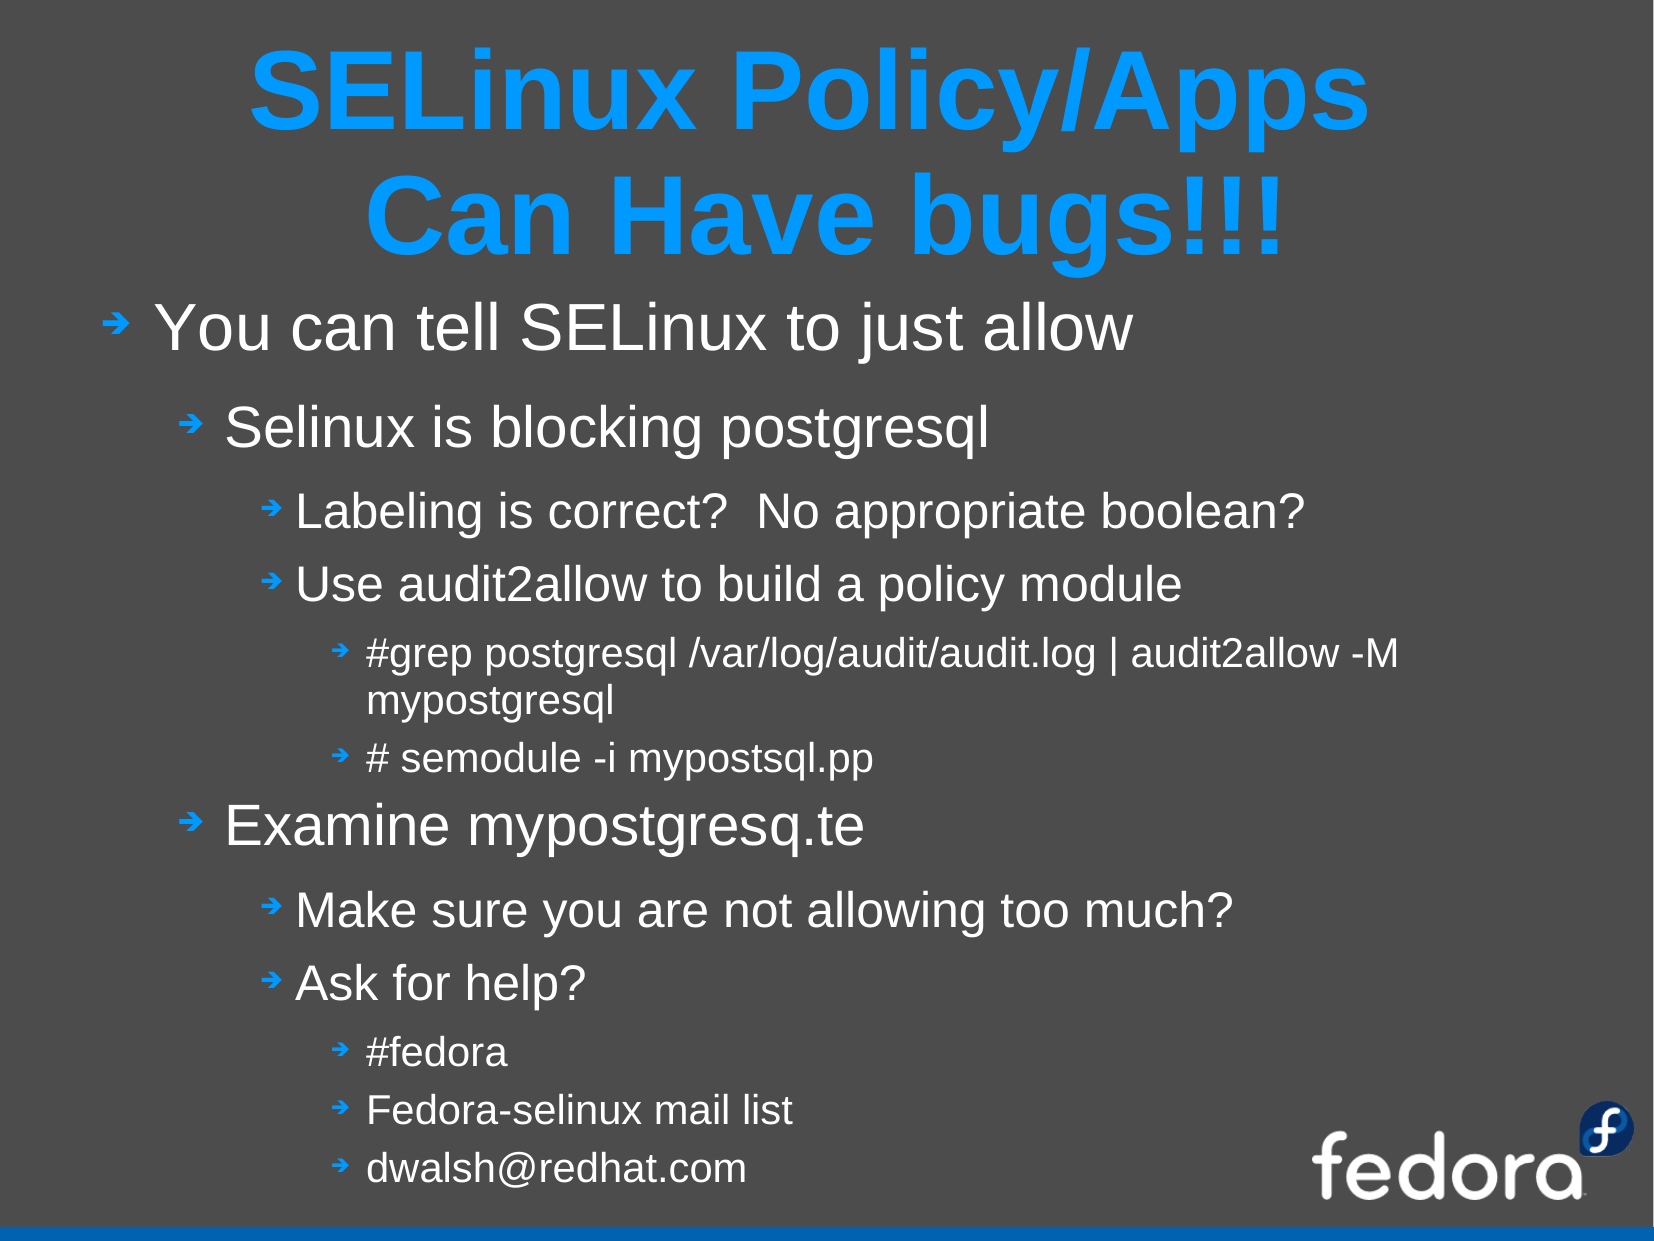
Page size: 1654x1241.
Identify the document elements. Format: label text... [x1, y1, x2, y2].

title SELinux Policy/Apps Can Have bugs!!! [82, 27, 1571, 279]
picture [1312, 1101, 1634, 1200]
list You can tell SELinux to just allow Selinux is blocking postgresql Labeling is correct? No appropriate boolean? Use audit2allow to build a policy module #grep postgresql /var/log/audit/audit.log | audit2allow -M mypostgresql # semodule -i mypostsql.pp Examine mypostgresq.te Make sure you are not allowing too much? Ask for help? #fedora Fedora-selinux mail list dwalsh@redhat.com [82, 290, 1571, 1192]
